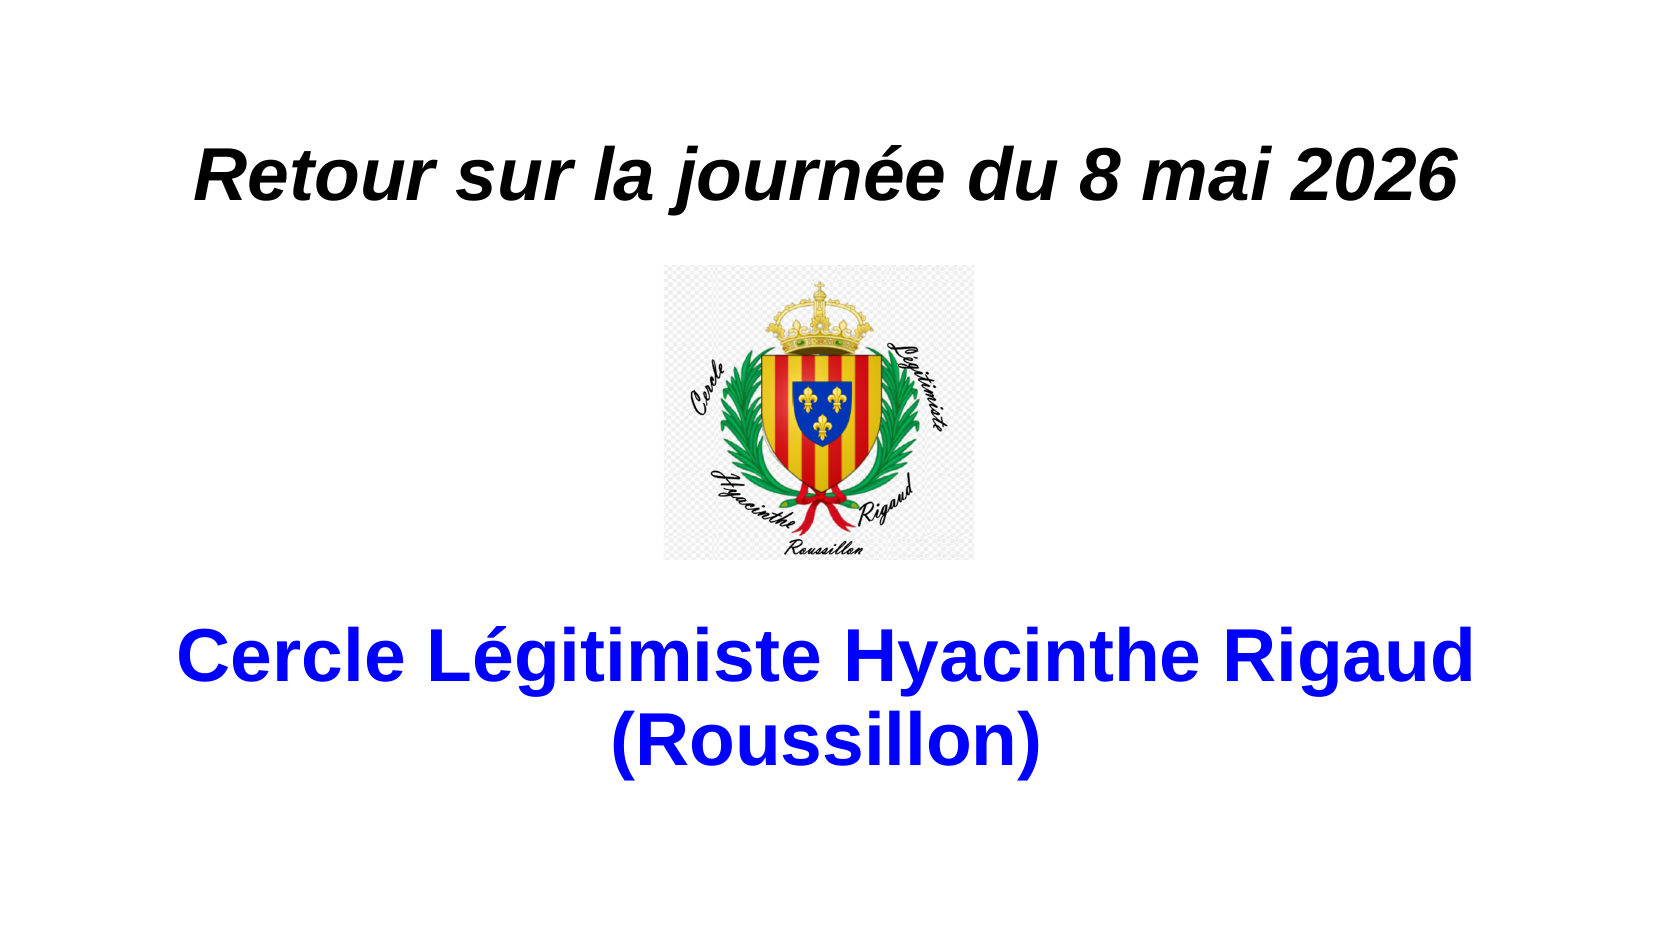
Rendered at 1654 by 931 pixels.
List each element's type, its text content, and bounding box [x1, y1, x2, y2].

subtitle Cercle Légitimiste Hyacinthe Rigaud (Roussillon) [82, 193, 1571, 782]
picture [663, 265, 975, 560]
title Retour sur la journée du 8 mai 2026 [82, 20, 1571, 193]
